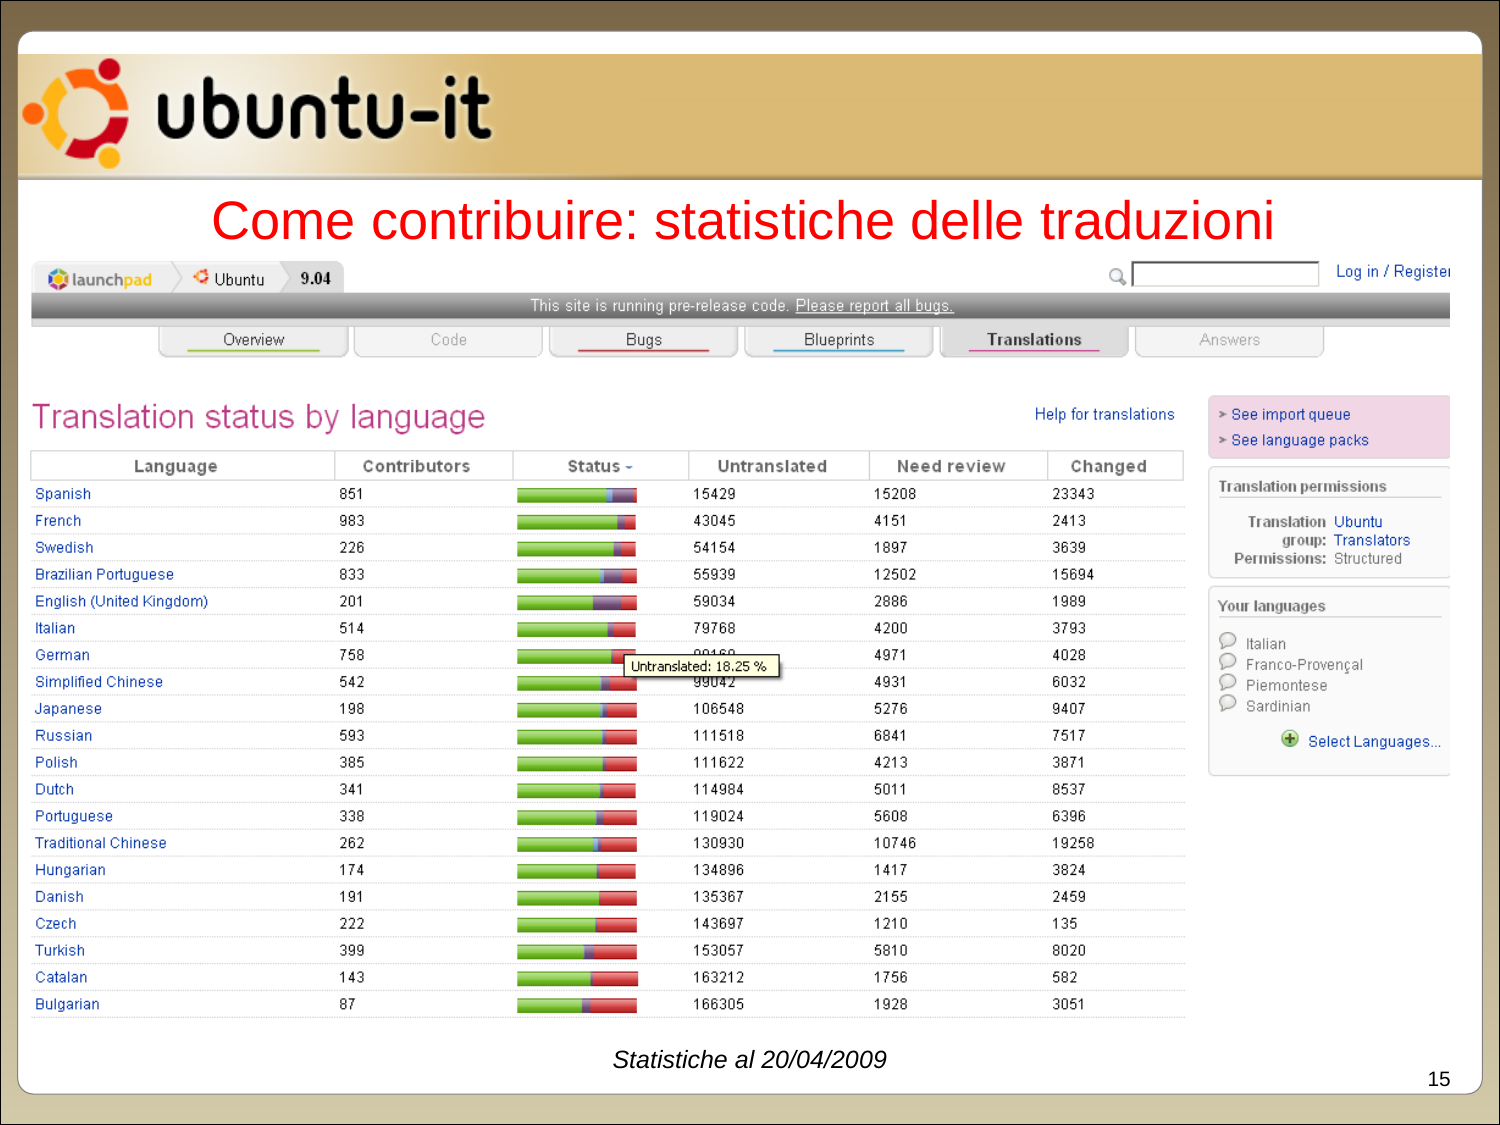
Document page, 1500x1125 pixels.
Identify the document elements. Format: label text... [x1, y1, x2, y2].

picture [23, 255, 1450, 1018]
picture [18, 54, 1483, 180]
title Come contribuire: statistiche delle traduzioni [17, 178, 1471, 262]
list Statistiche al 20/04/2009 [29, 1034, 1471, 1092]
